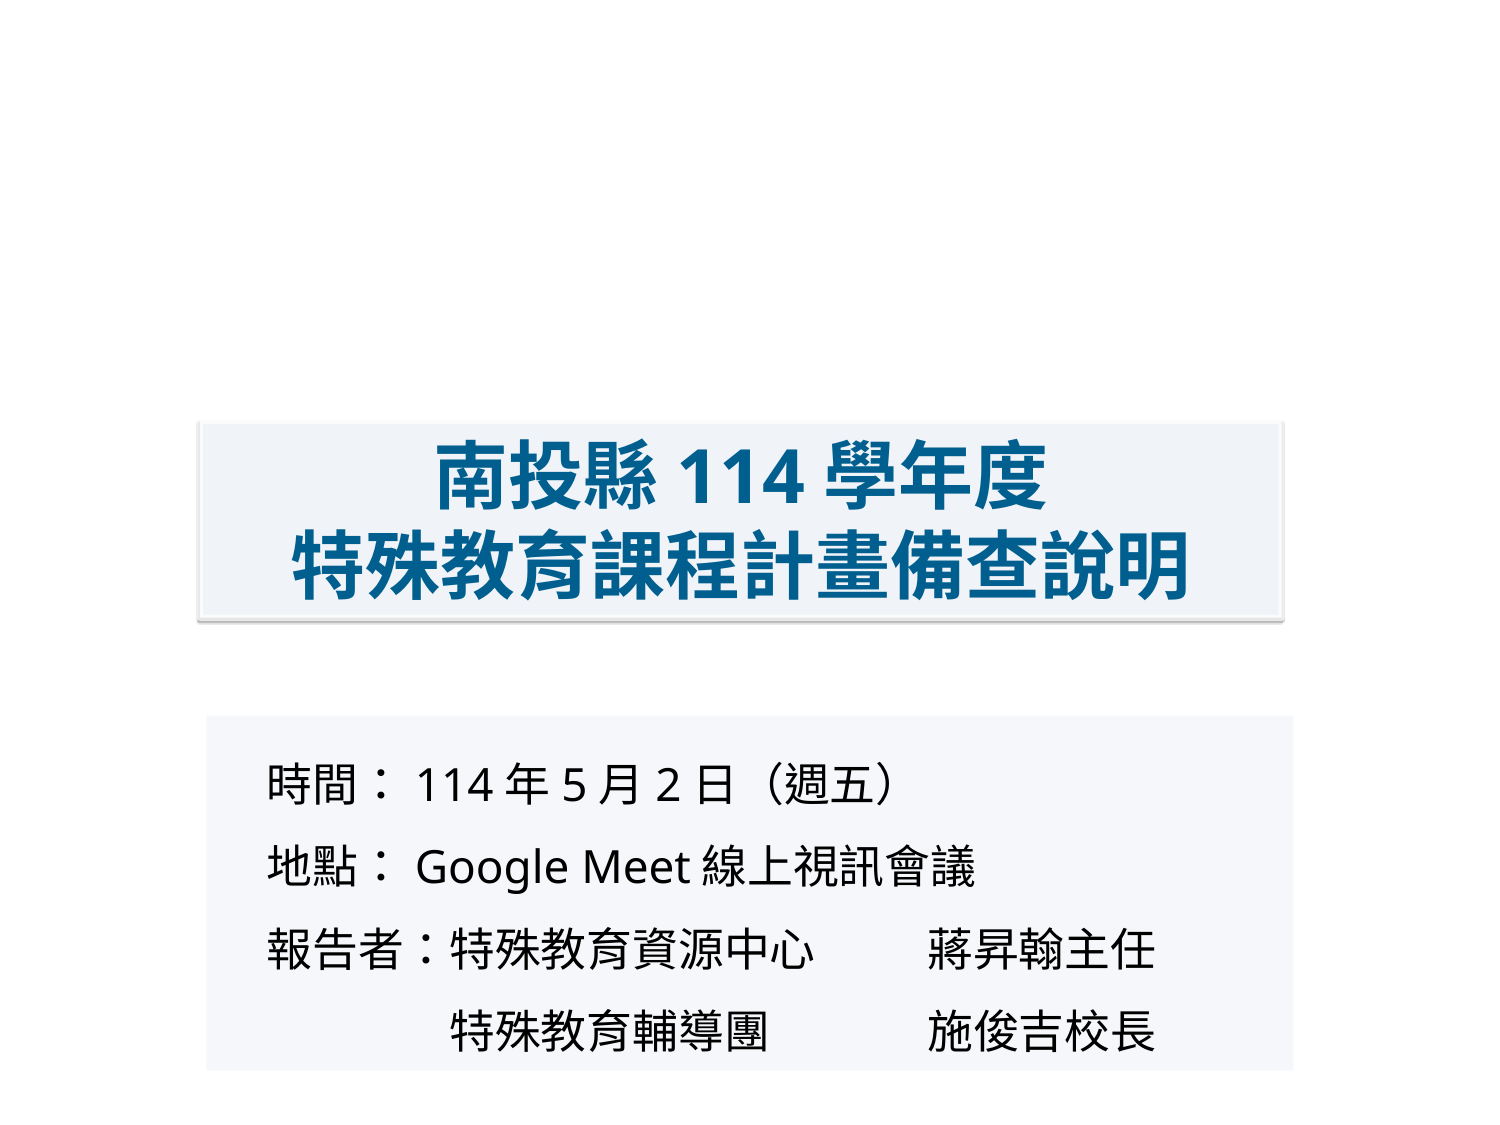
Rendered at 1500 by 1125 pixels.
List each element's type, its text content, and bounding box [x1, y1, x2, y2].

text_box 時間：114年5月2日（週五） 地點：Google Meet線上視訊會議 報告者：特殊教育資源中心 蔣昇翰主任 特殊教育輔導團 施俊吉校長 [207, 716, 1293, 1070]
text_box 南投縣114學年度 特殊教育課程計畫備查說明 [199, 420, 1282, 618]
